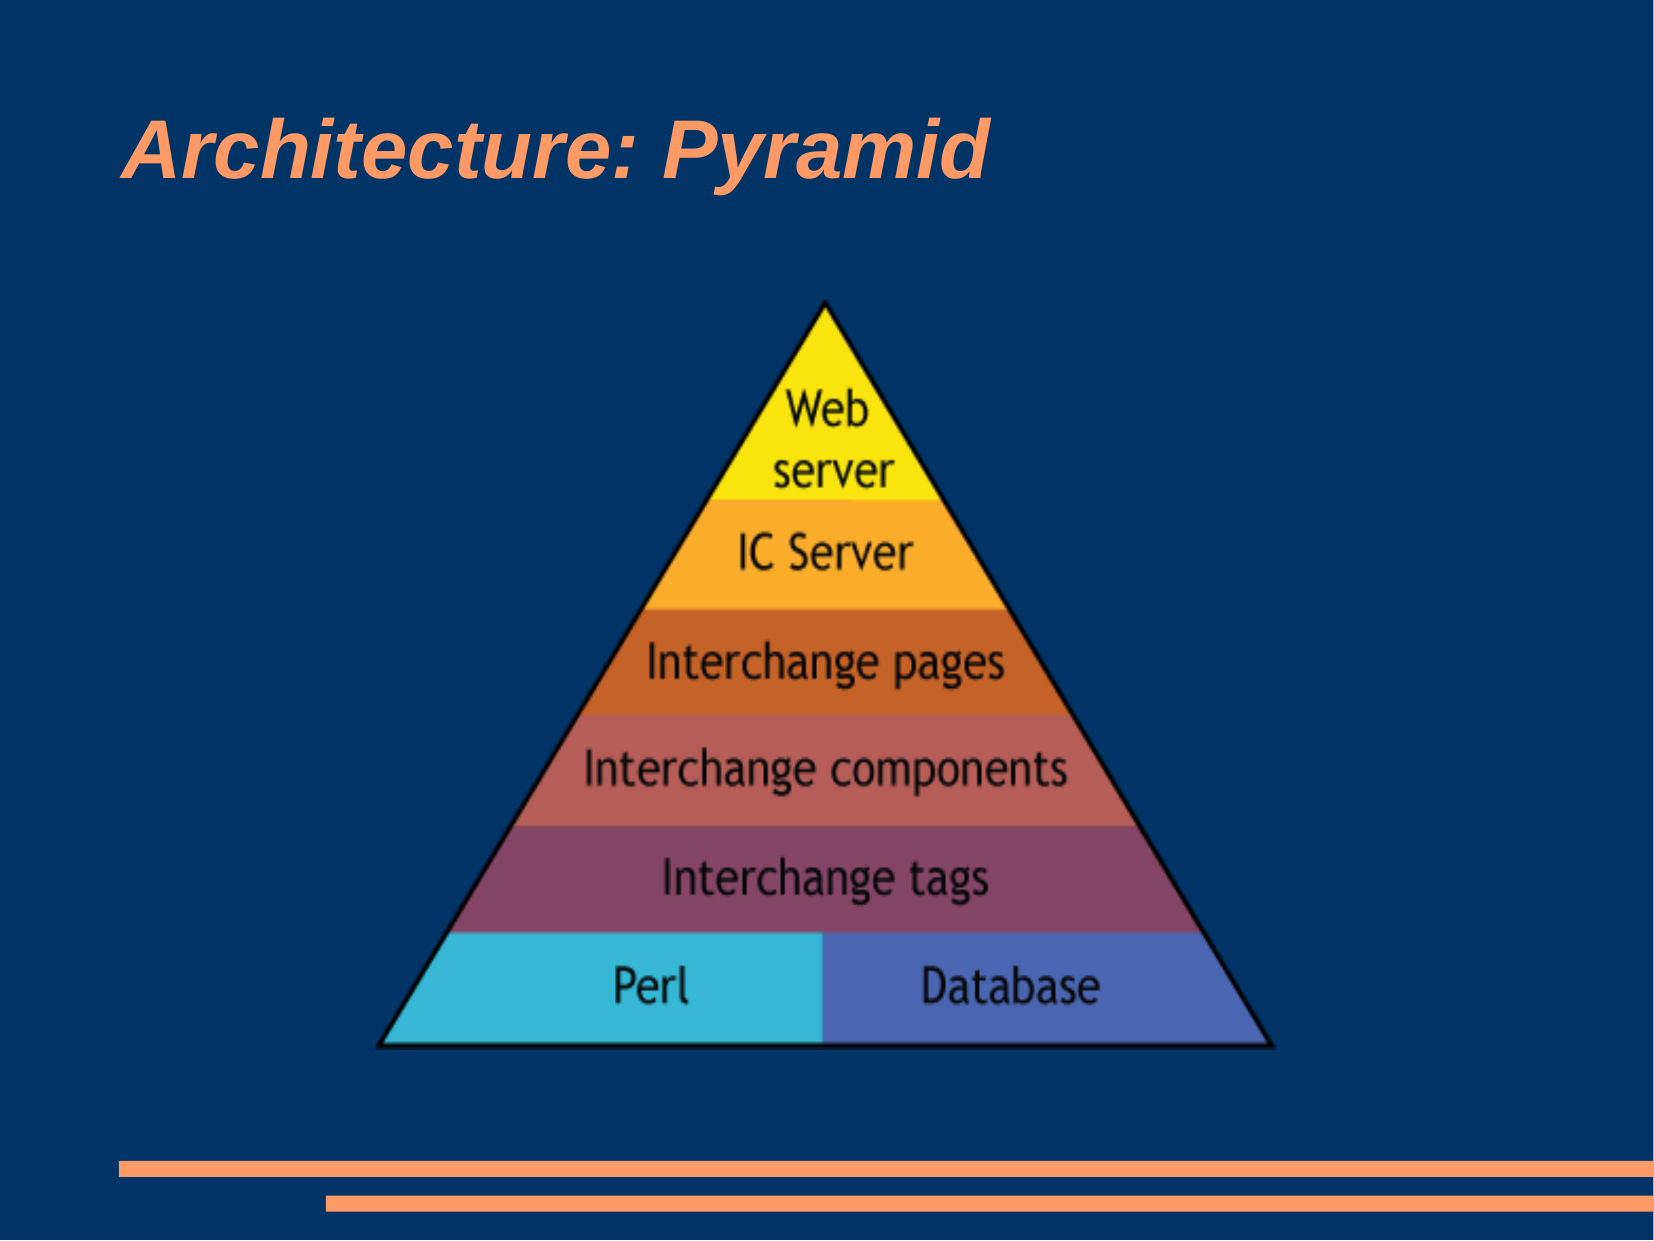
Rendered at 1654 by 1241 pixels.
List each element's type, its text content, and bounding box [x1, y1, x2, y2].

title Architecture: Pyramid [121, 46, 1534, 254]
picture [375, 299, 1276, 1051]
